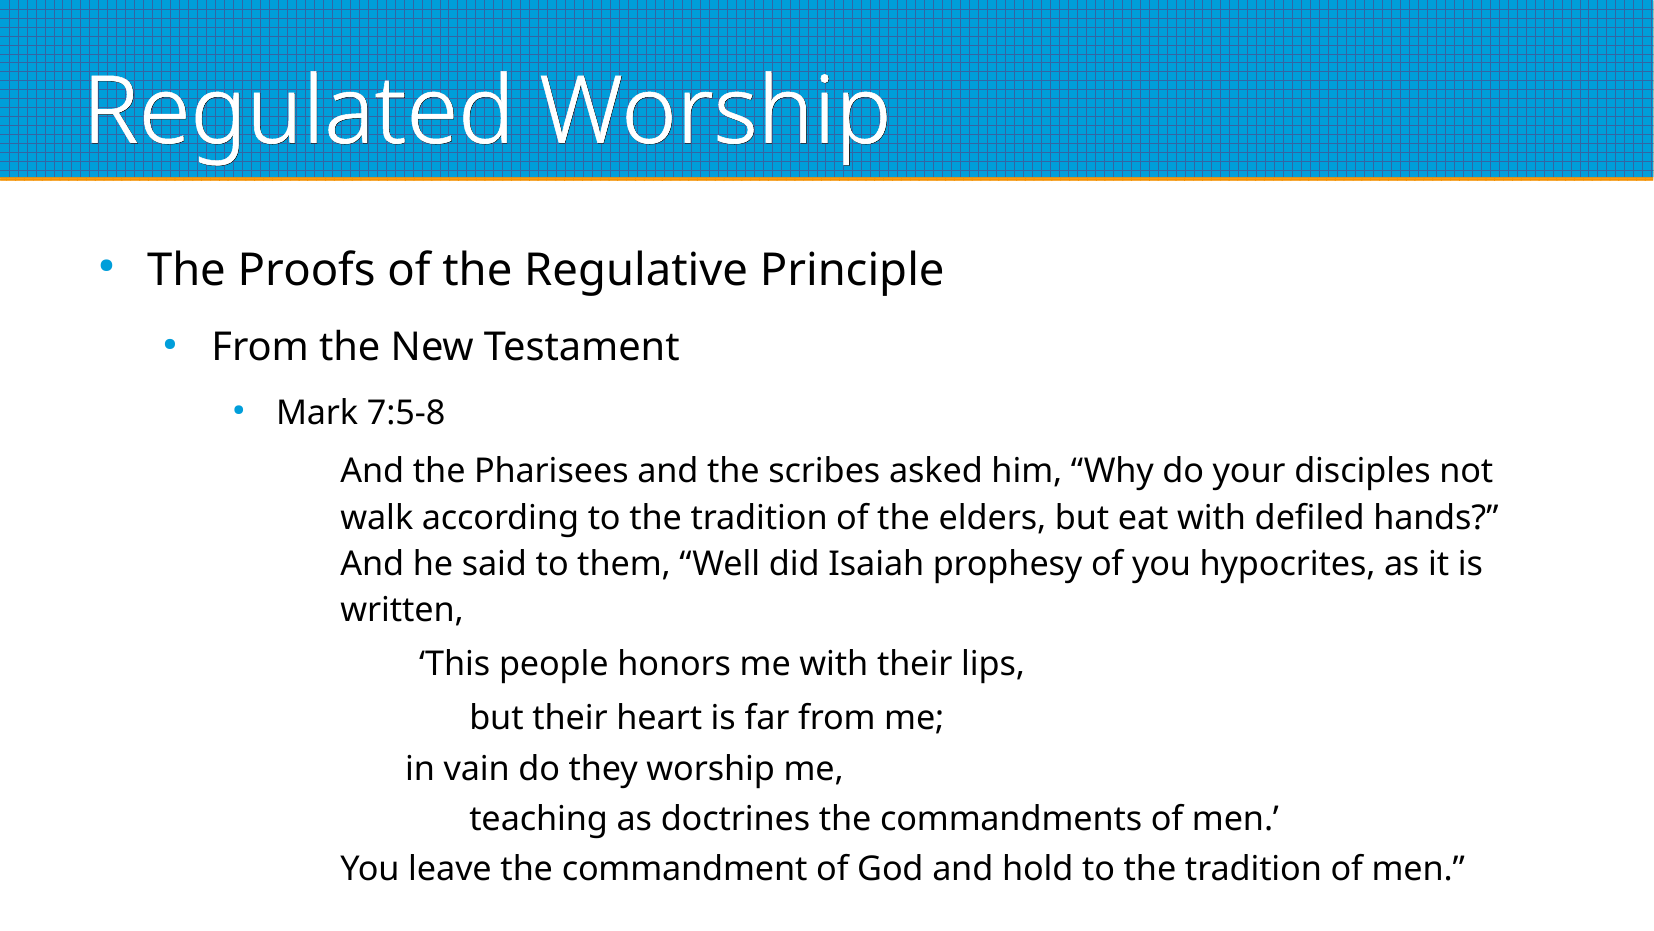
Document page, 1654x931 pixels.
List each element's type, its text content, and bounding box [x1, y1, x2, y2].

title Regulated Worship [82, 14, 1571, 171]
list The Proofs of the Regulative Principle From the New Testament Mark 7:5-8 And the Pharisees and the scribes asked him, “Why do your disciples not walk according to the tradition of the elders, but eat with defiled hands?” And he said to them, “Well did Isaiah prophesy of you hypocrites, as it is written, ‘This people honors me with their lips, but their heart is far from me; in vain do they worship me, teaching as doctrines the commandments of men.’ You leave the commandment of God and hold to the tradition of men.” [82, 236, 1563, 901]
